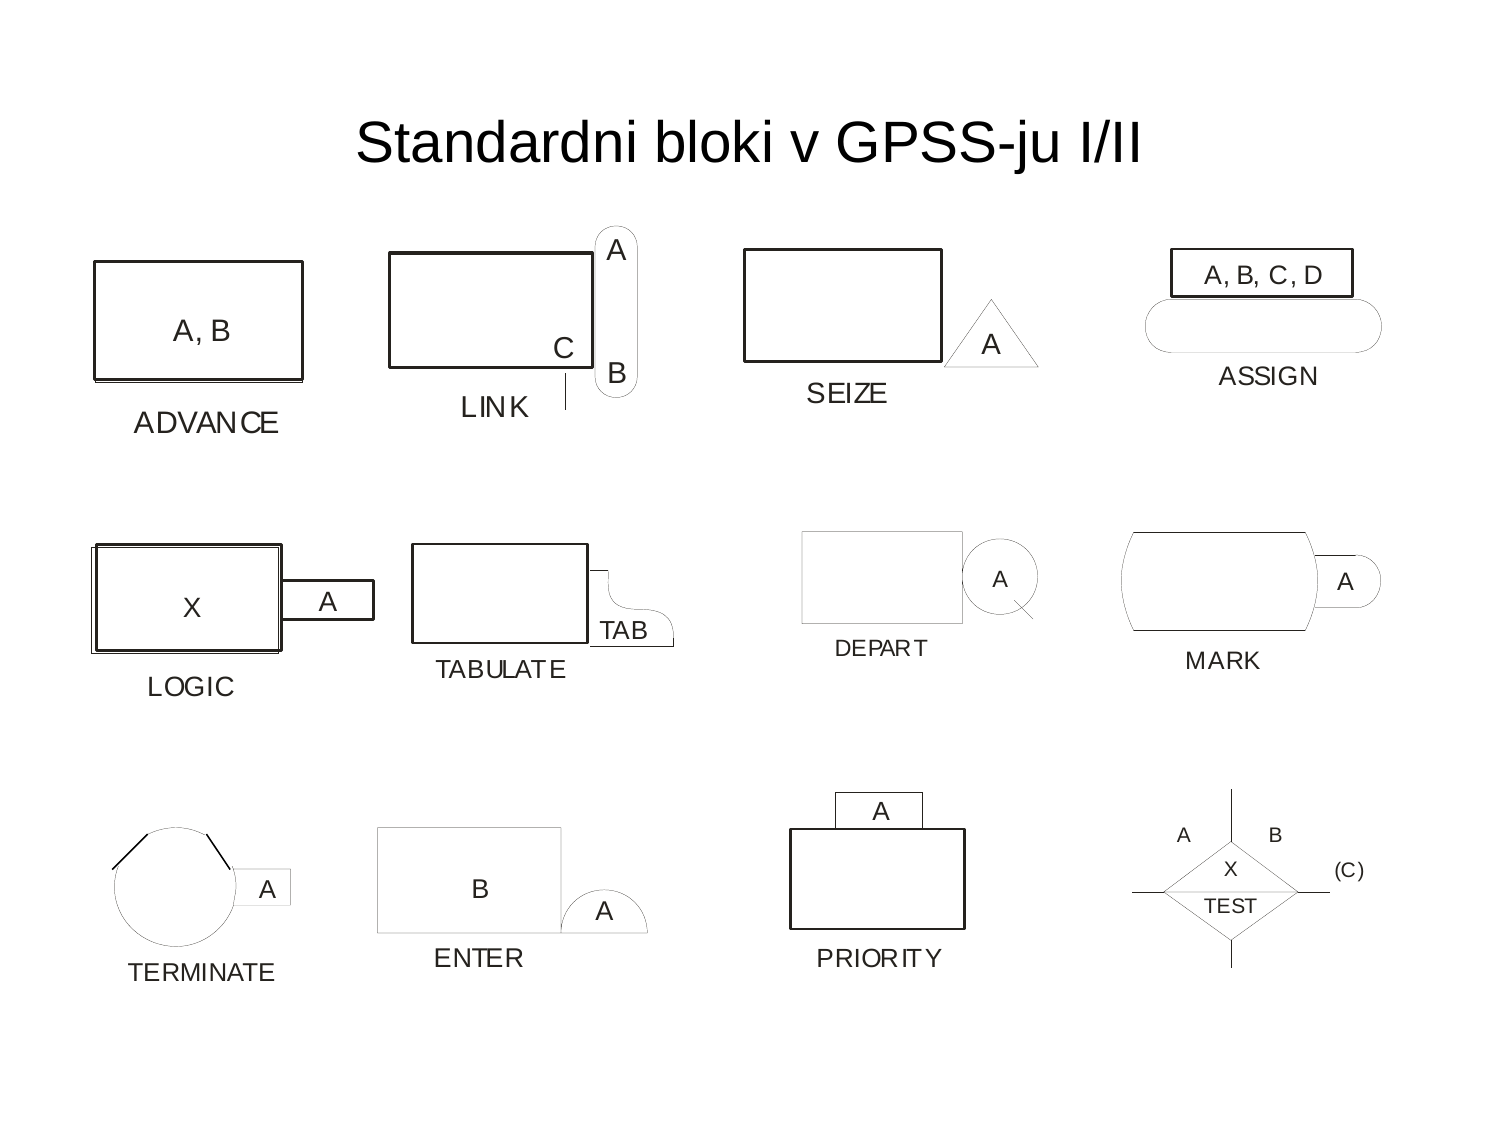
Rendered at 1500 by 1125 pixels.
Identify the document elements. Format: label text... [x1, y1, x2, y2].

text_box [88, 255, 313, 440]
chart [785, 786, 975, 973]
chart [1116, 527, 1388, 674]
chart [88, 822, 297, 987]
chart [797, 527, 1043, 662]
text_box [383, 219, 644, 423]
text_box [1139, 243, 1388, 391]
chart [88, 538, 384, 702]
chart [407, 538, 680, 683]
text_box [738, 243, 1046, 409]
title Standardni bloki v GPSS-ju I/II [75, 45, 1426, 233]
chart [1092, 786, 1371, 971]
chart [372, 822, 654, 974]
